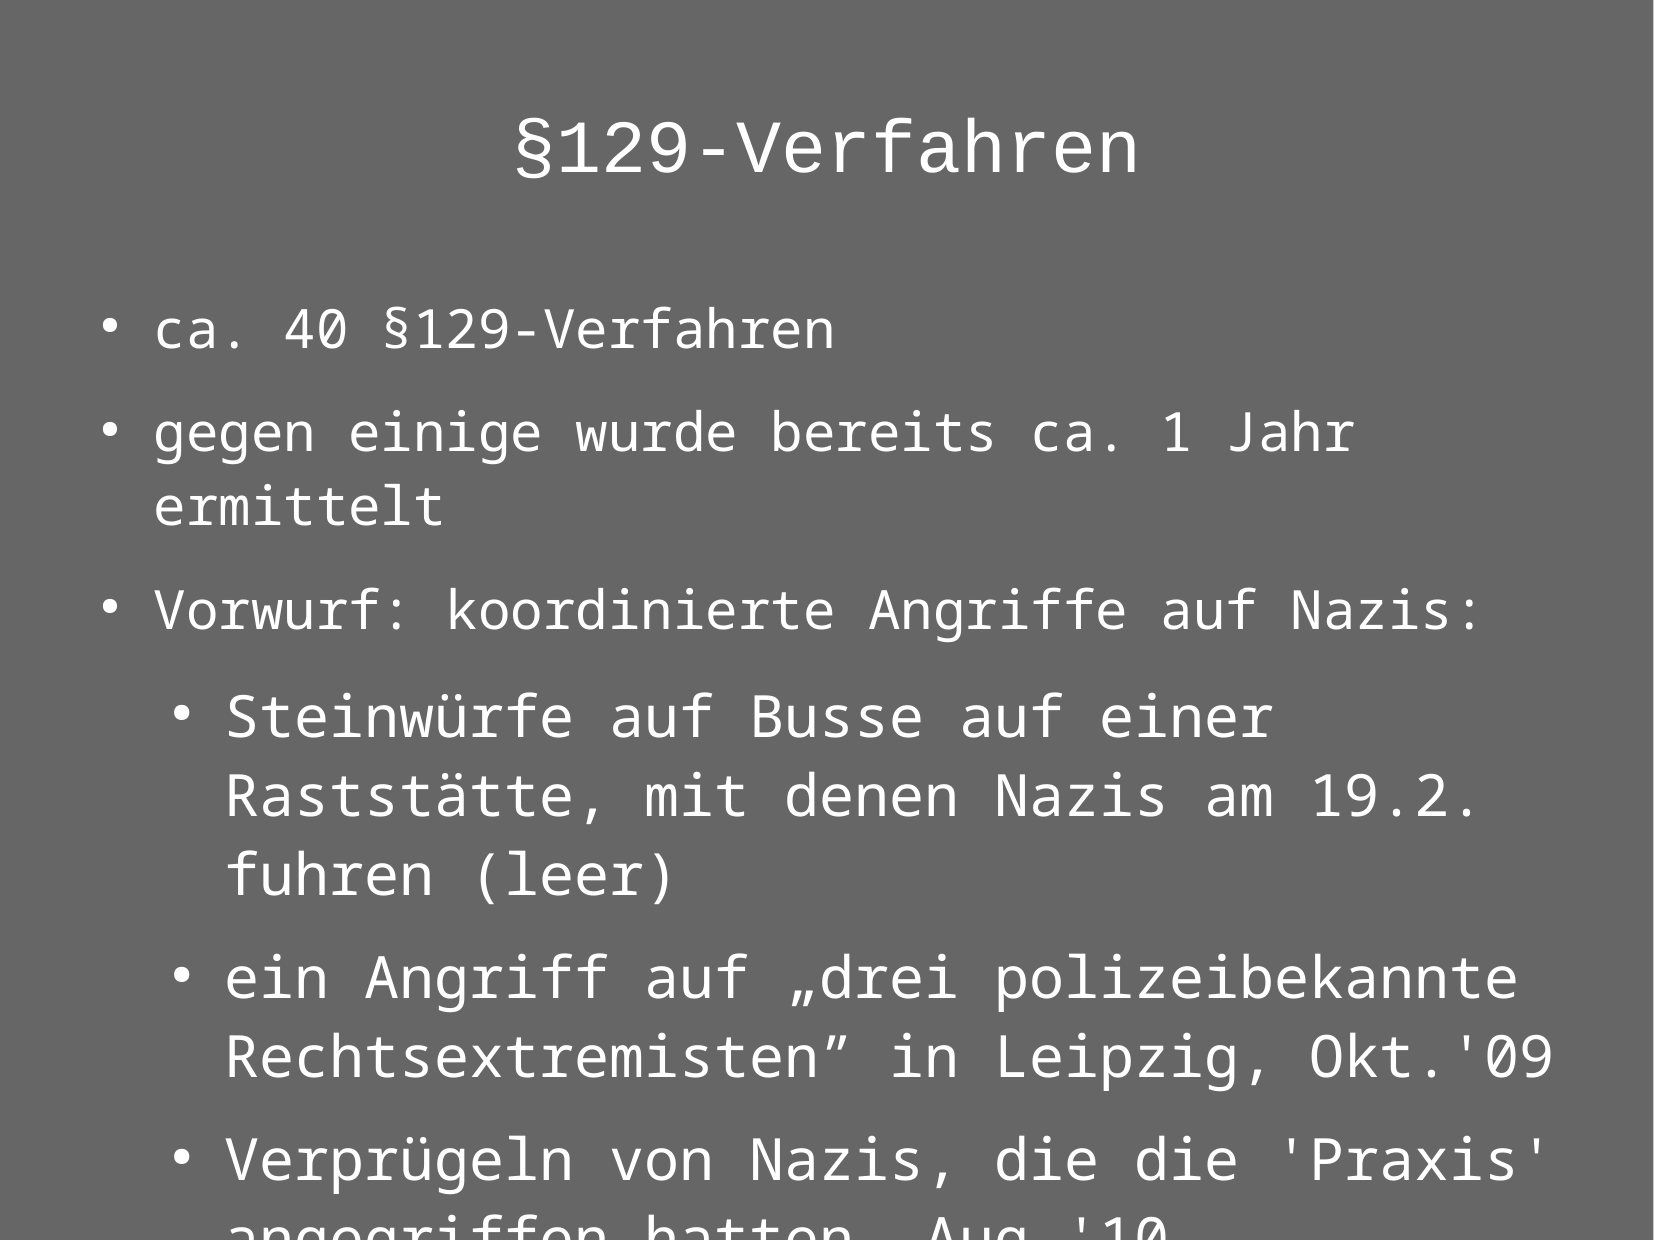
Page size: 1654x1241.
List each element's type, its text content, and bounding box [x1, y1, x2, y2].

list ca. 40 §129-Verfahren gegen einige wurde bereits ca. 1 Jahr ermittelt Vorwurf: koordinierte Angriffe auf Nazis: Steinwürfe auf Busse auf einer Raststätte, mit denen Nazis am 19.2. fuhren (leer) ein Angriff auf „drei polizeibekannte Rechtsextremisten” in Leipzig, Okt.'09 Verprügeln von Nazis, die die 'Praxis' angegriffen hatten, Aug.'10 Später Durchsuchungen in Stuttgart, Berlin [82, 290, 1571, 1128]
title §129-Verfahren [82, 56, 1571, 250]
